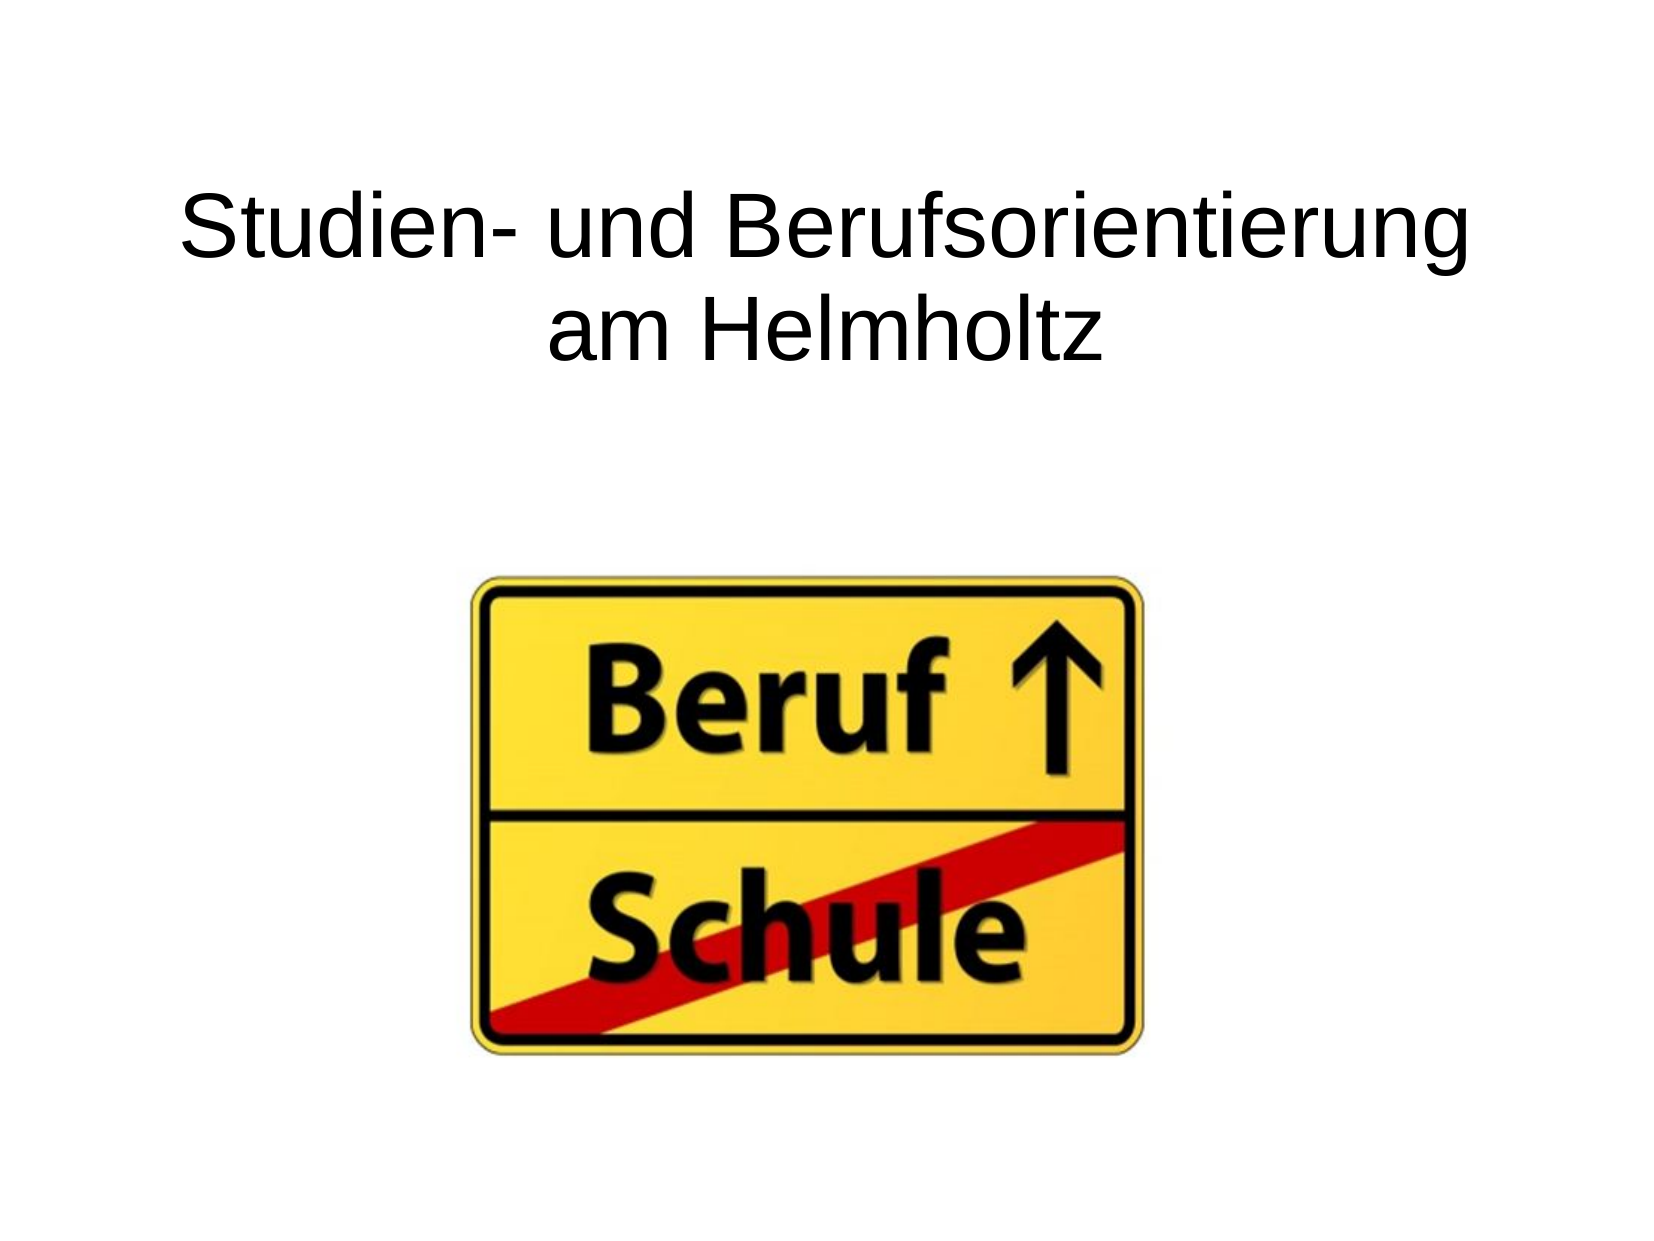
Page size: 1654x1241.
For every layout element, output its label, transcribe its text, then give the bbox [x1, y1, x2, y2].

title Studien- und Berufsorientierung am Helmholtz [82, 173, 1571, 381]
picture [242, 471, 1400, 1134]
